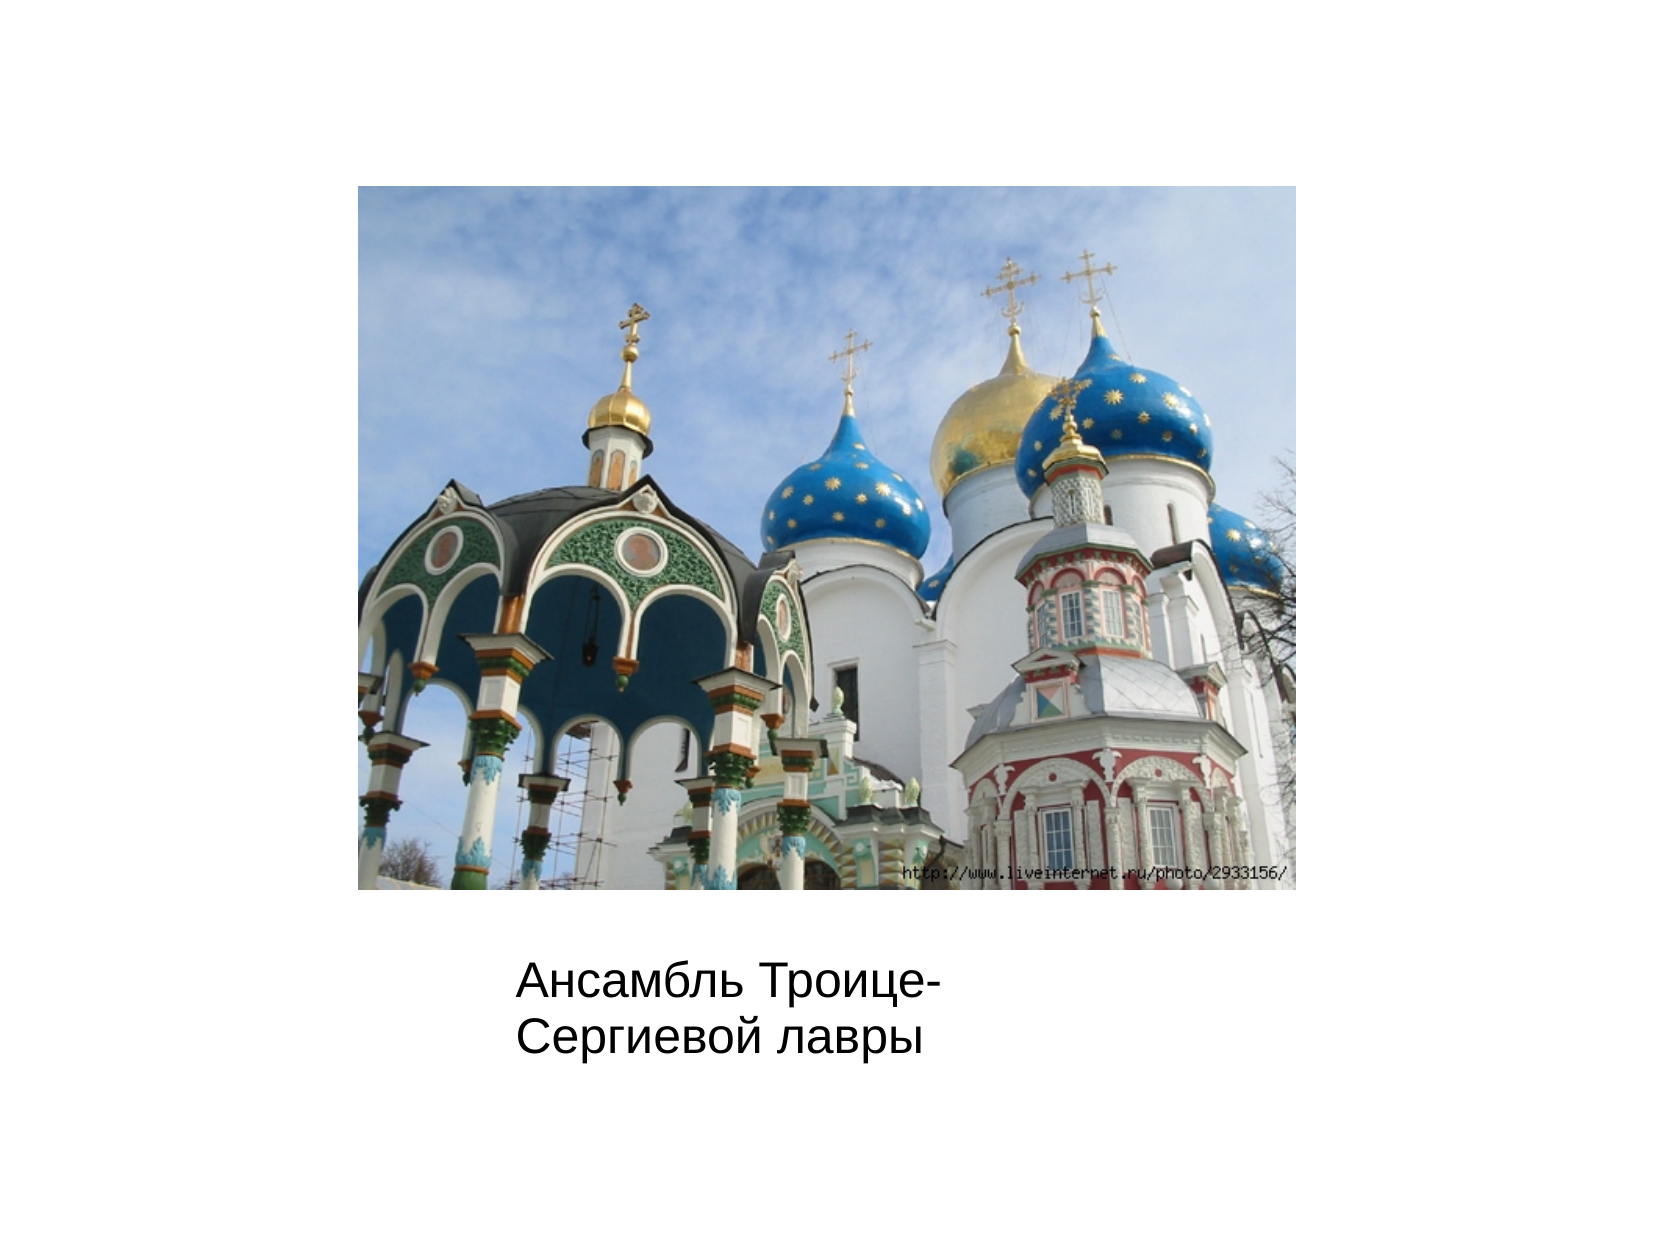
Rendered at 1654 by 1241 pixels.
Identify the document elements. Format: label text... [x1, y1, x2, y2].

text_box Aнсамбль Троице-Сергиевой лавры [500, 944, 1153, 1123]
picture [358, 186, 1296, 890]
